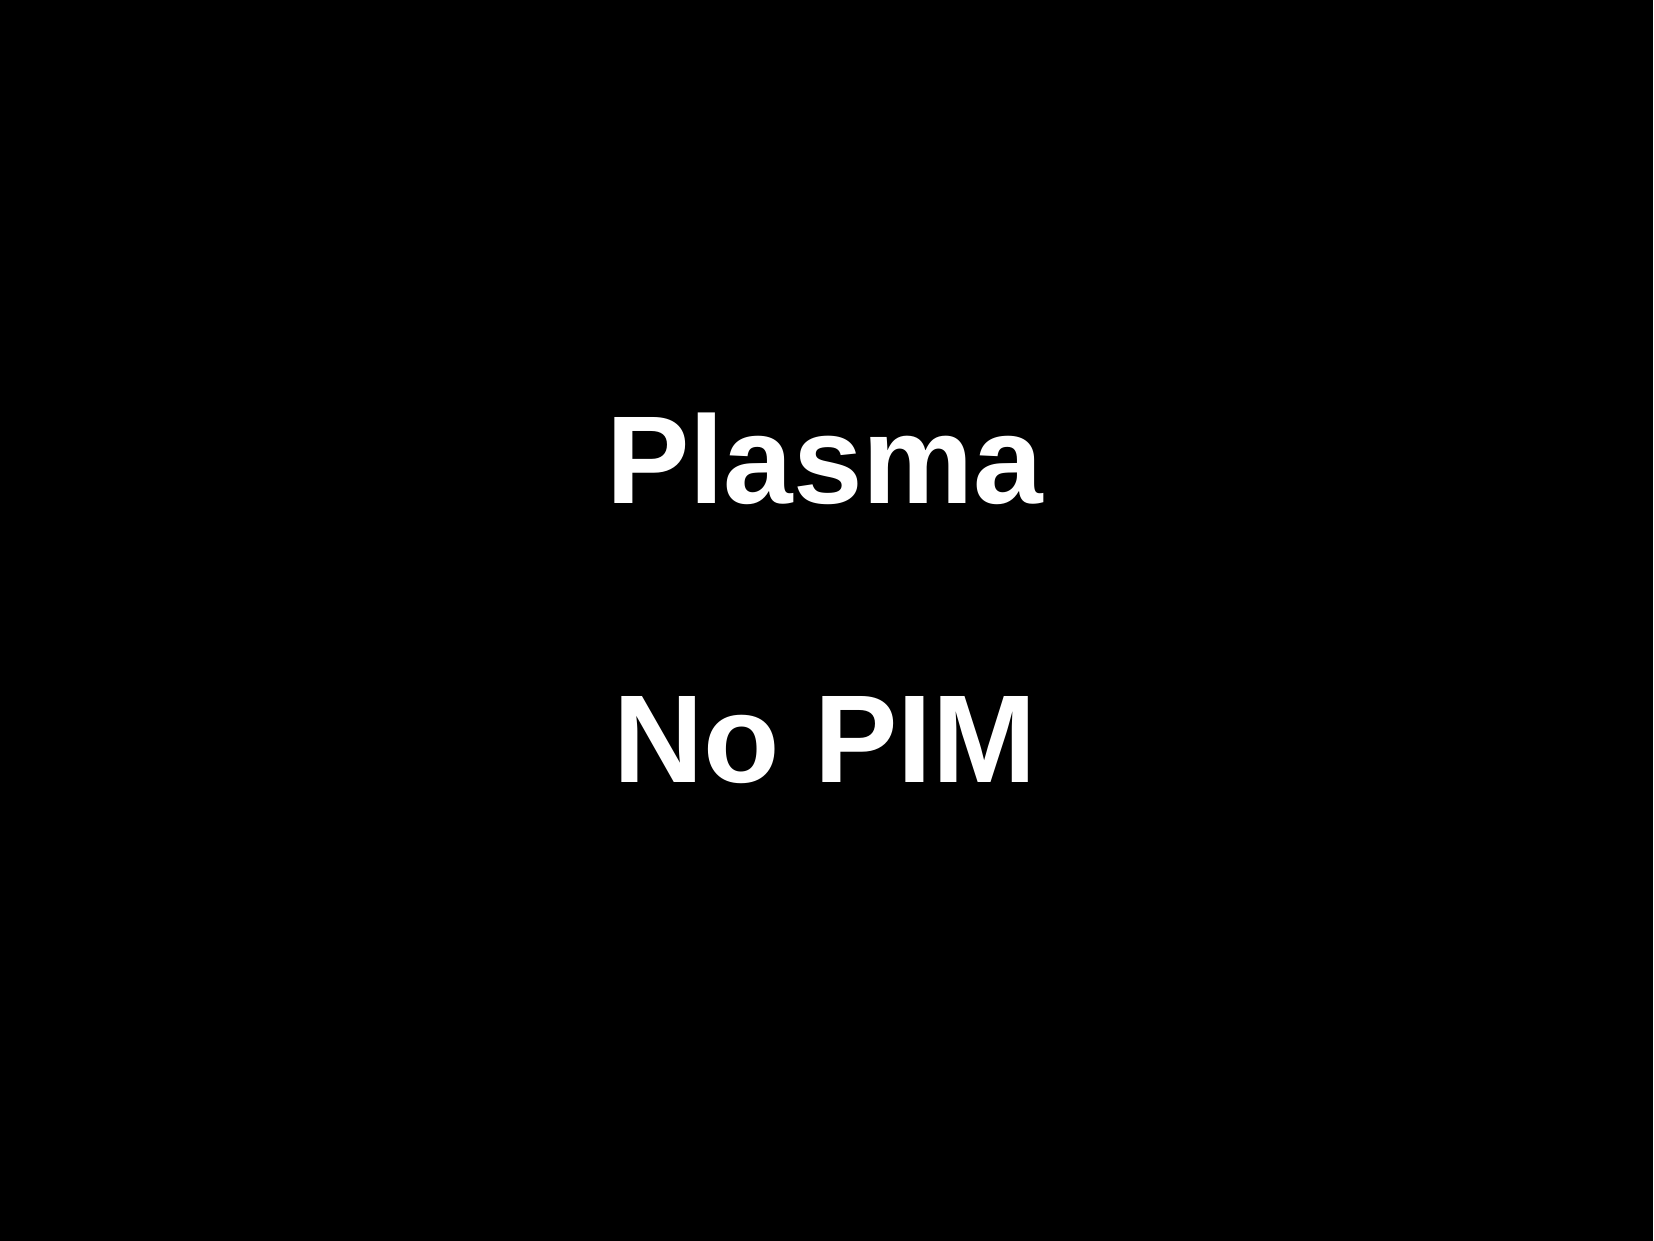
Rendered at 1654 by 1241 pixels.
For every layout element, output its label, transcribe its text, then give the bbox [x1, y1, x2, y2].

text_box Plasma No PIM [75, 75, 1576, 817]
